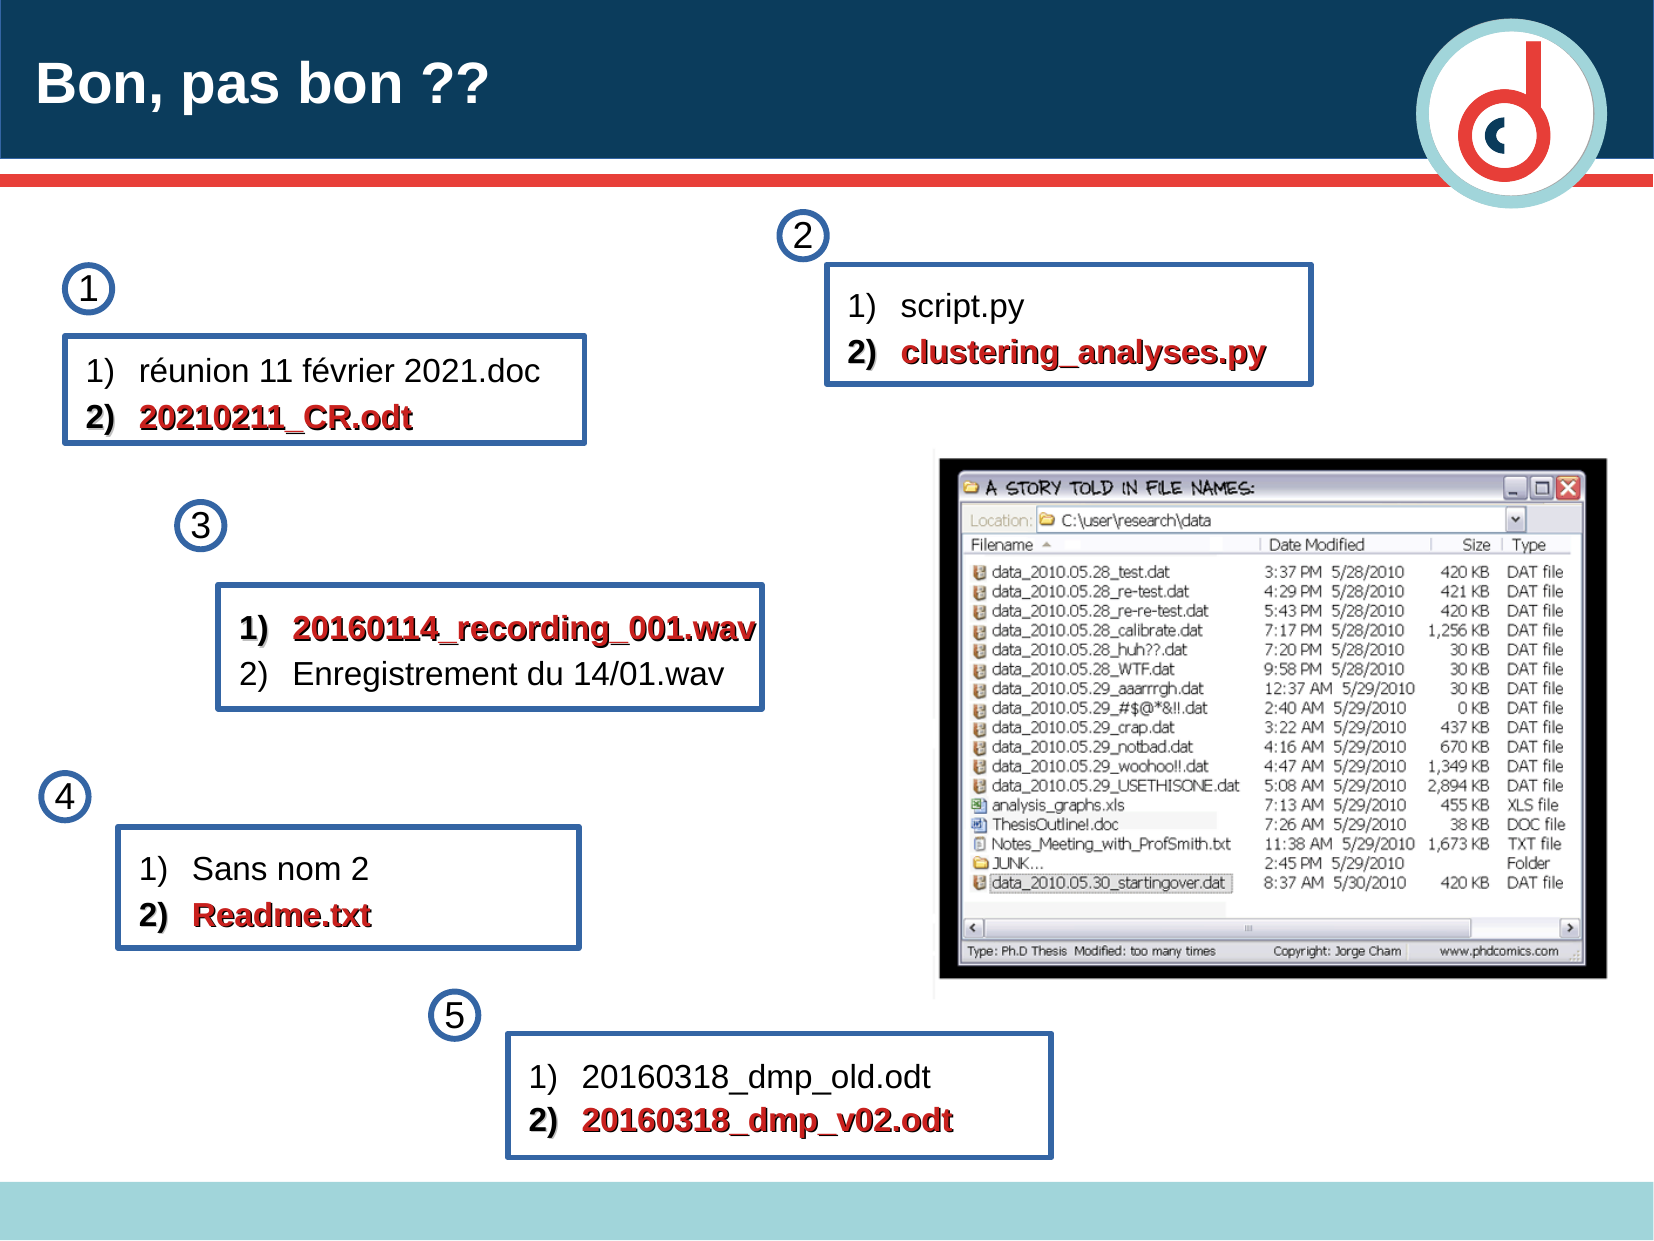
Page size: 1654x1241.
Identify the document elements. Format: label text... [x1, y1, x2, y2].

text_box 3 [177, 501, 225, 550]
text_box 1 [64, 265, 113, 313]
text_box 5 [431, 991, 479, 1039]
text_box Sans nom 2 Readme.txt [118, 826, 579, 948]
title Bon, pas bon ?? [35, 11, 1429, 159]
picture [920, 436, 1624, 1004]
text_box 2 [779, 212, 827, 260]
text_box 4 [41, 773, 89, 821]
text_box 20160114_recording_001.wav Enregistrement du 14/01.wav [218, 584, 762, 709]
text_box réunion 11 février 2021.doc 20210211_CR.odt [64, 336, 585, 443]
text_box 20160318_dmp_old.odt 20160318_dmp_v02.odt [507, 1033, 1052, 1158]
text_box script.py clustering_analyses.py [826, 264, 1311, 384]
